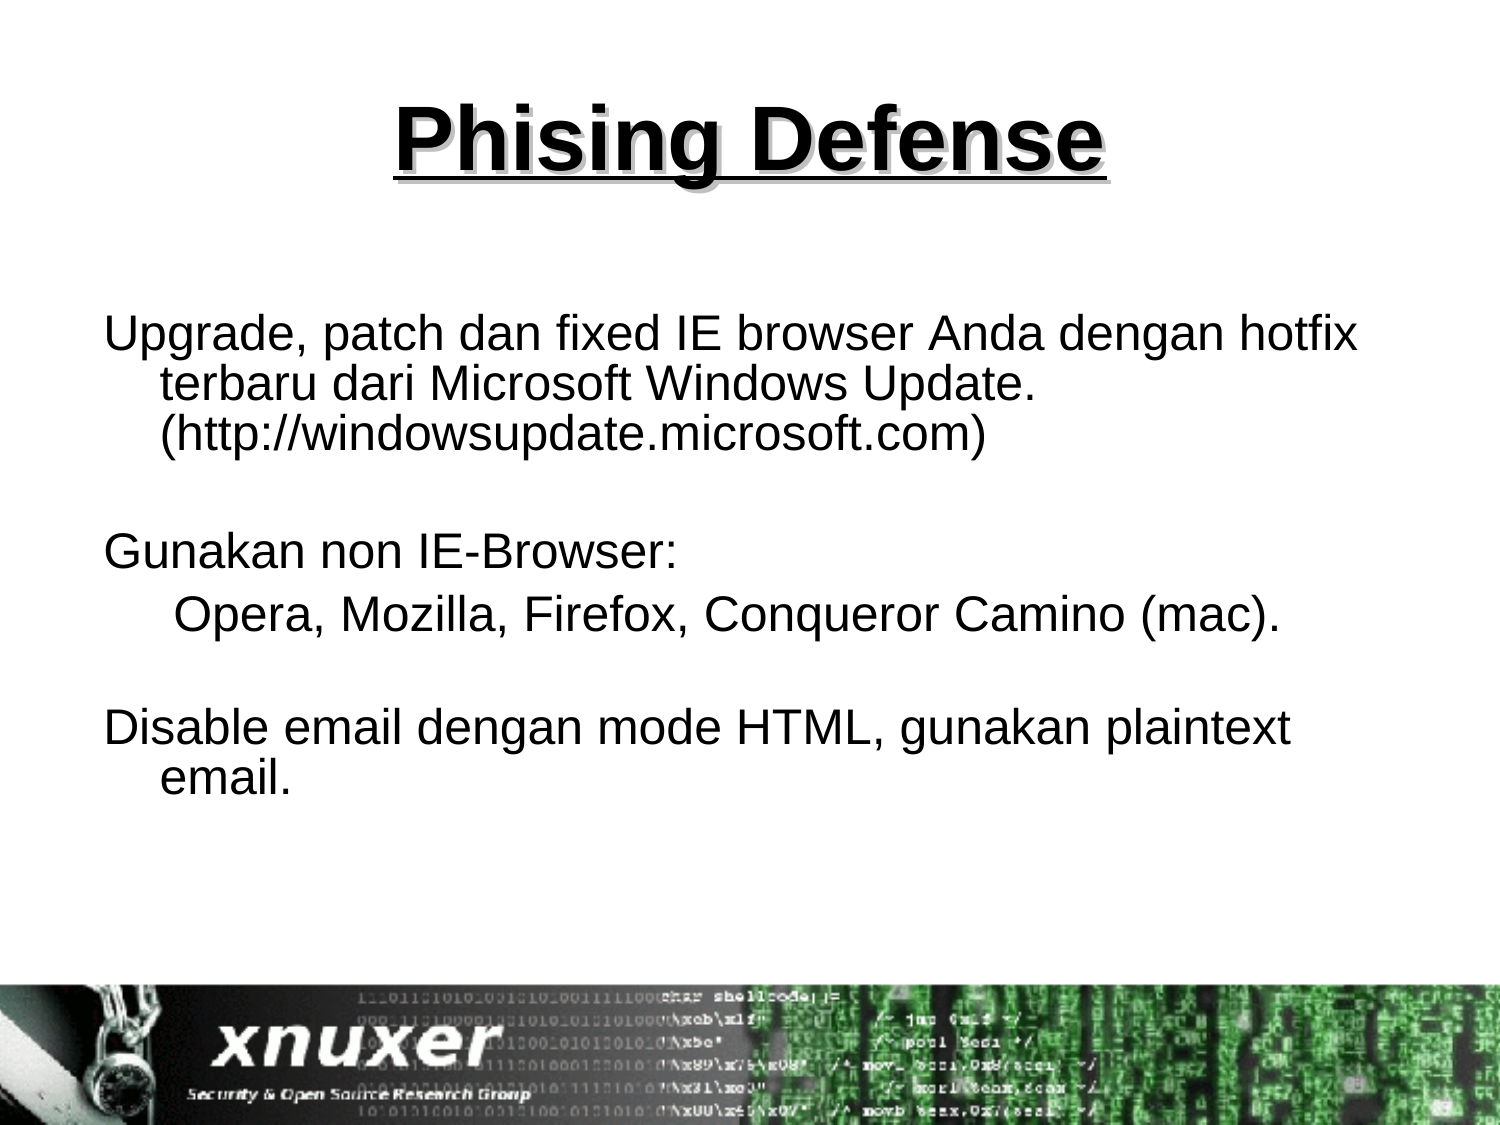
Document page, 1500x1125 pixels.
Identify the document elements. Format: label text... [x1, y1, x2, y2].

picture [0, 0, 1500, 1125]
title Phising Defense [75, 45, 1426, 233]
list Upgrade, patch dan fixed IE browser Anda dengan hotfix terbaru dari Microsoft Windows Update. (http://windowsupdate.microsoft.com) Gunakan non IE-Browser: Opera, Mozilla, Firefox, Conqueror Camino (mac). Disable email dengan mode HTML, gunakan plaintext email. [88, 302, 1388, 876]
